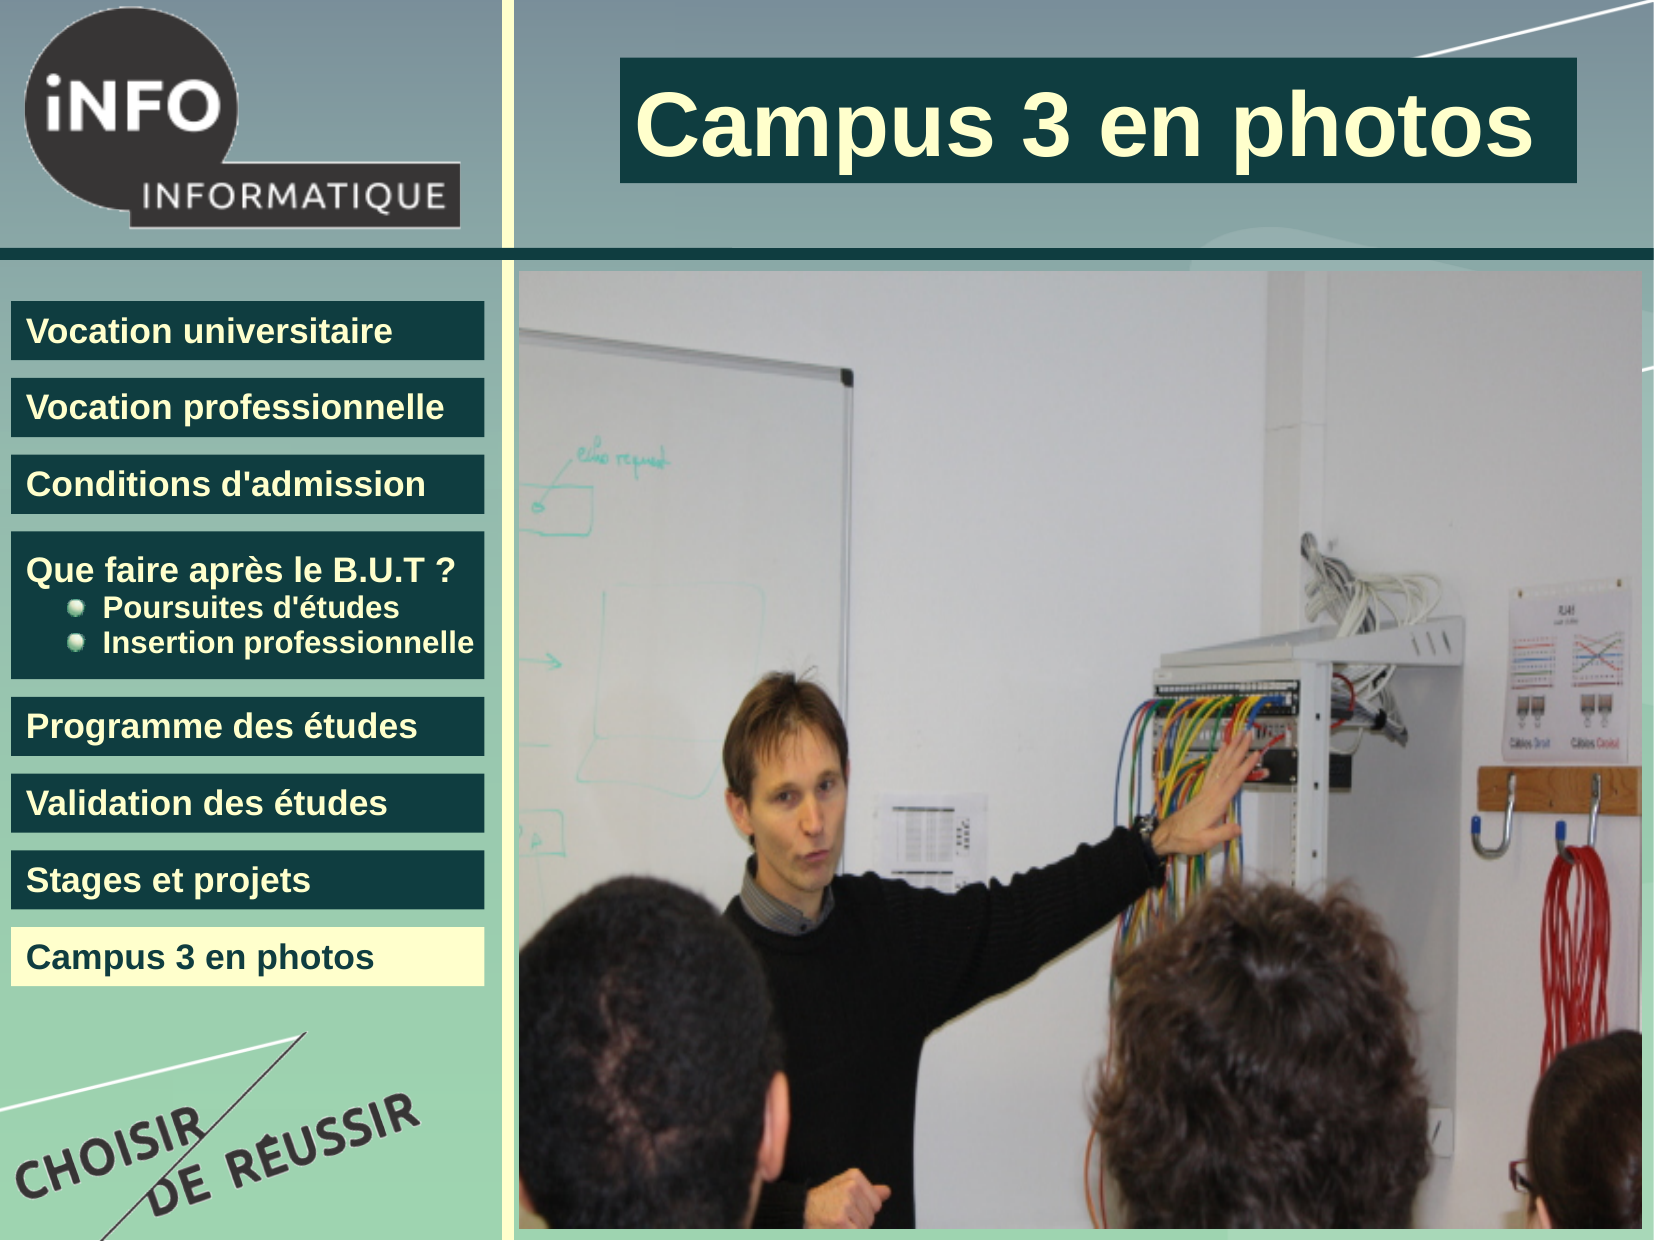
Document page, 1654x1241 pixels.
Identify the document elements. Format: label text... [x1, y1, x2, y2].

text_box Campus 3 en photos [620, 57, 1577, 184]
text_box Vocation universitaire [11, 301, 485, 361]
text_box Validation des études [11, 773, 485, 833]
picture [514, 260, 1654, 1240]
text_box Conditions d'admission [11, 454, 485, 514]
text_box Stages et projets [11, 850, 485, 910]
picture [0, 0, 502, 247]
text_box Programme des études [11, 696, 485, 756]
text_box Vocation professionnelle [11, 377, 485, 438]
picture [514, 0, 1654, 248]
text_box Que faire après le B.U.T ? Poursuites d'études Insertion professionnelle [11, 531, 485, 680]
picture [0, 260, 502, 1241]
text_box Campus 3 en photos [11, 927, 485, 987]
